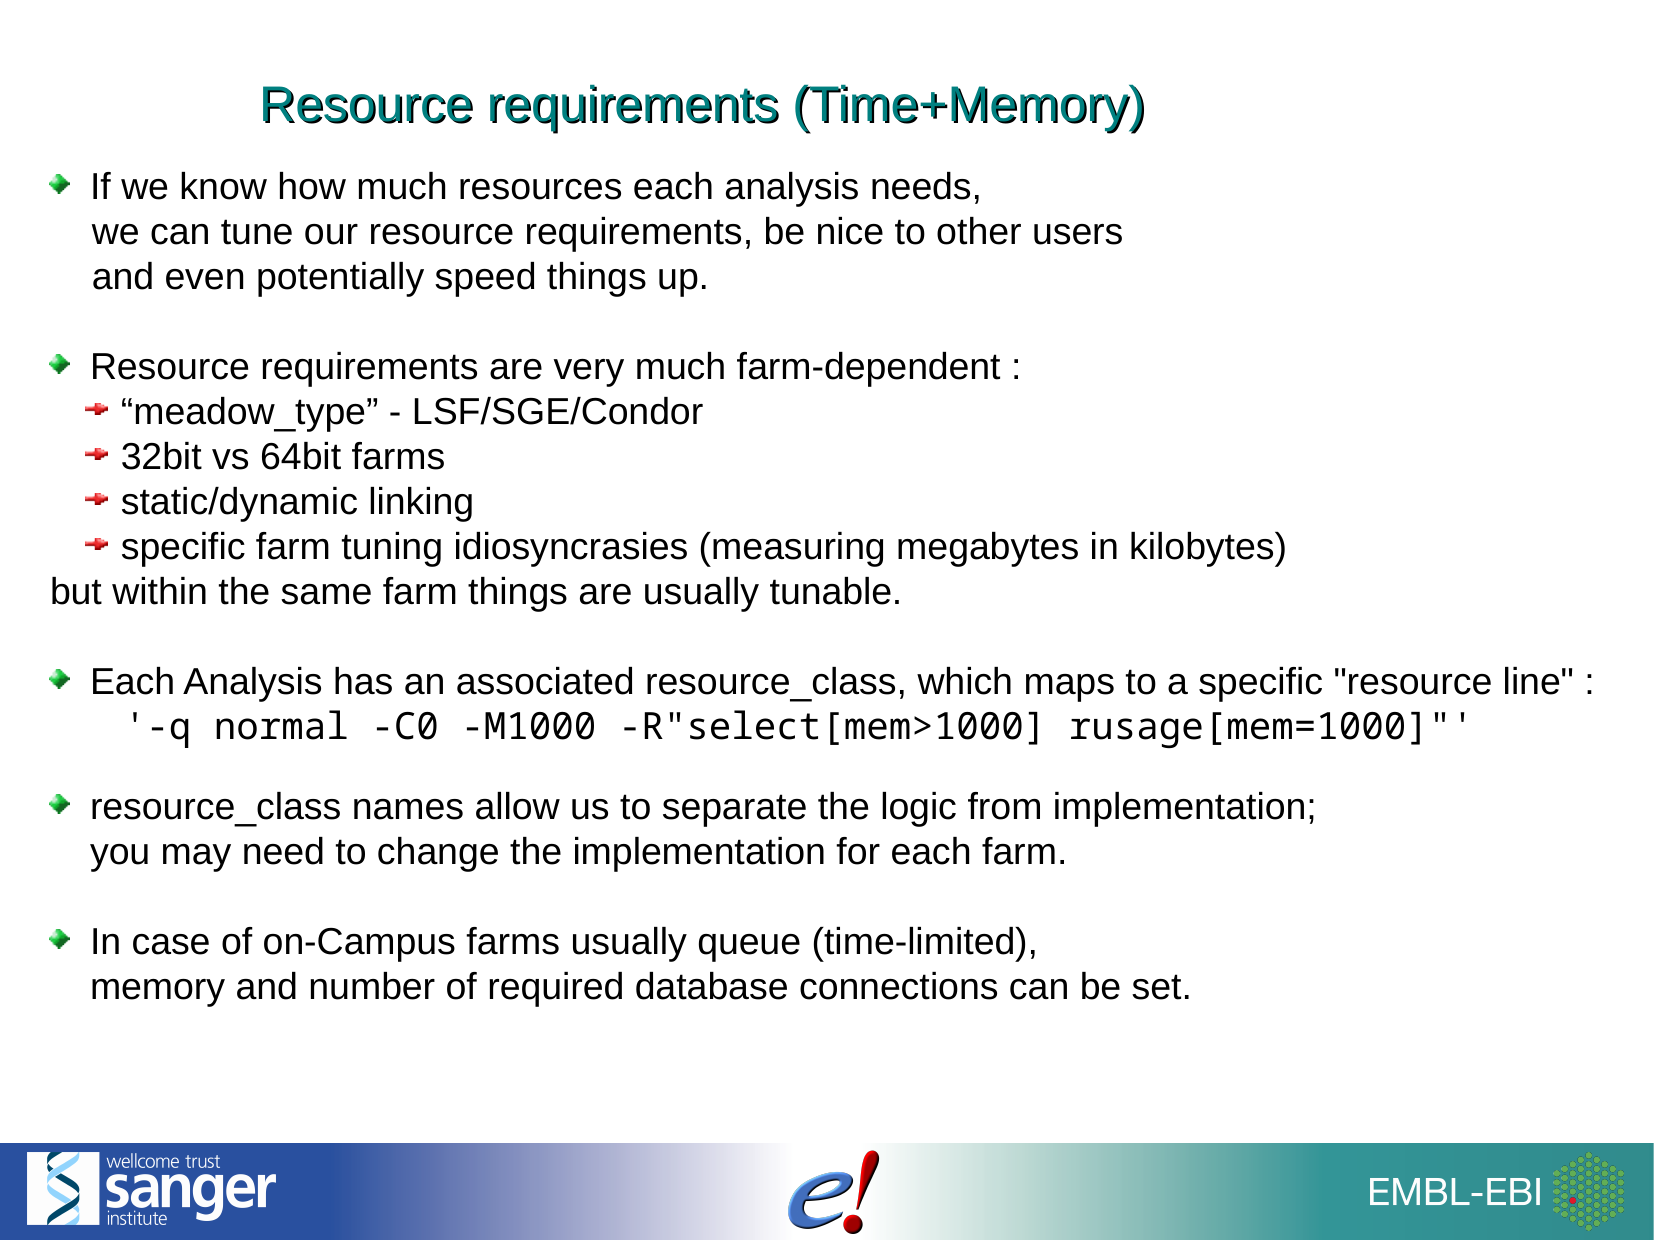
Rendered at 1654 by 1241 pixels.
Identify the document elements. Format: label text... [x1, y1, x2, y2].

picture [49, 669, 70, 689]
picture [85, 403, 108, 415]
text_box If we know how much resources each analysis needs, we can tune our resource requirements, be nice to other users and even potentially speed things up. Resource requirements are very much farm-dependent : “meadow_type” - LSF/SGE/Condor 32bit vs 64bit farms static/dynamic linking specific farm tuning idiosyncrasies (measuring megabytes in kilobytes) but within the same farm things are usually tunable. Each Analysis has an associated resource_class, which maps to a specific "resource line" : '-q normal -C0 -M1000 -R"select[mem>1000] rusage[mem=1000]"' resource_class names allow us to separate the logic from implementation; you may need to change the implementation for each farm. In case of on-Campus farms usually queue (time-limited), memory and number of required database connections can be set. [35, 146, 1632, 1034]
picture [0, 1143, 1654, 1240]
picture [85, 538, 108, 550]
picture [49, 929, 70, 949]
text_box Resource requirements (Time+Memory) [80, 38, 1325, 146]
picture [85, 448, 108, 460]
picture [49, 174, 70, 194]
picture [49, 354, 70, 374]
picture [49, 794, 70, 814]
picture [85, 493, 108, 505]
